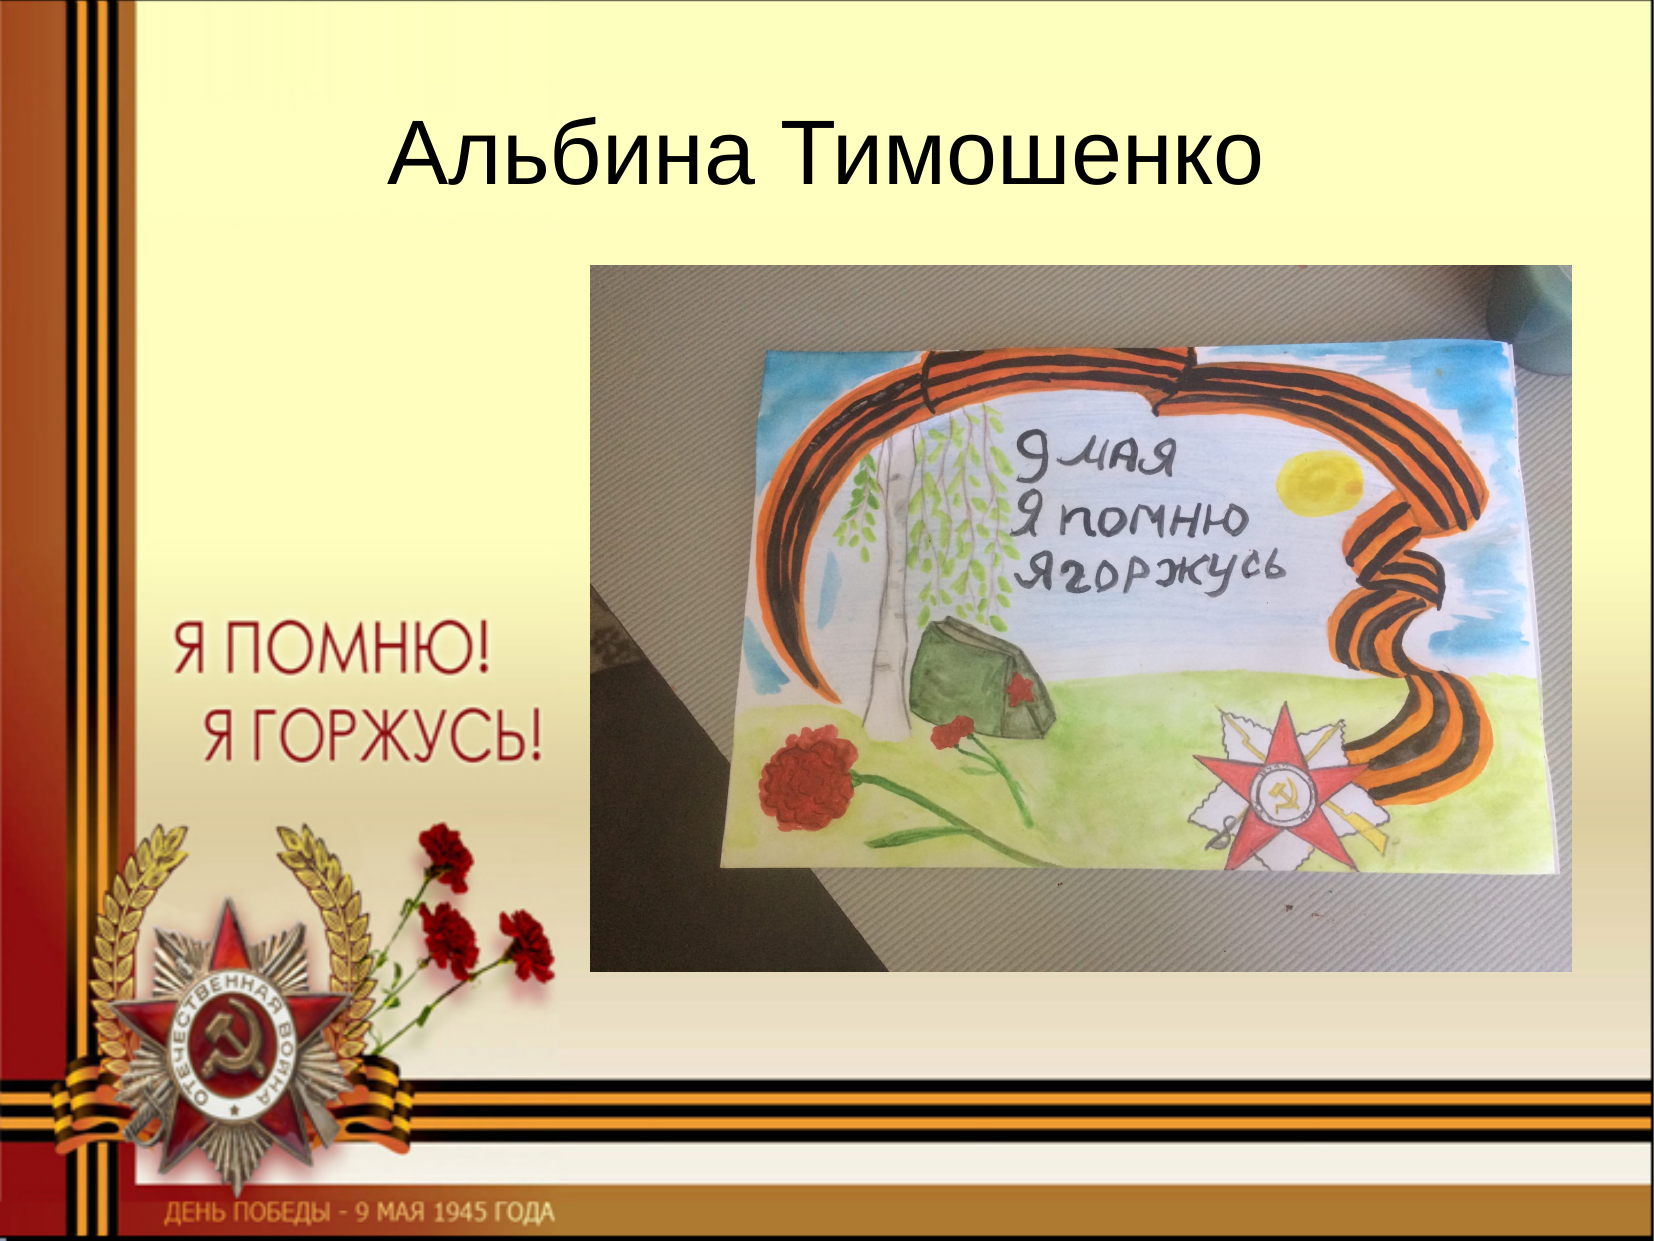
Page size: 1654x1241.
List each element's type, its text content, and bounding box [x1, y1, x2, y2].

picture [0, 0, 1654, 1241]
title Альбина Тимошенко [82, 49, 1571, 257]
